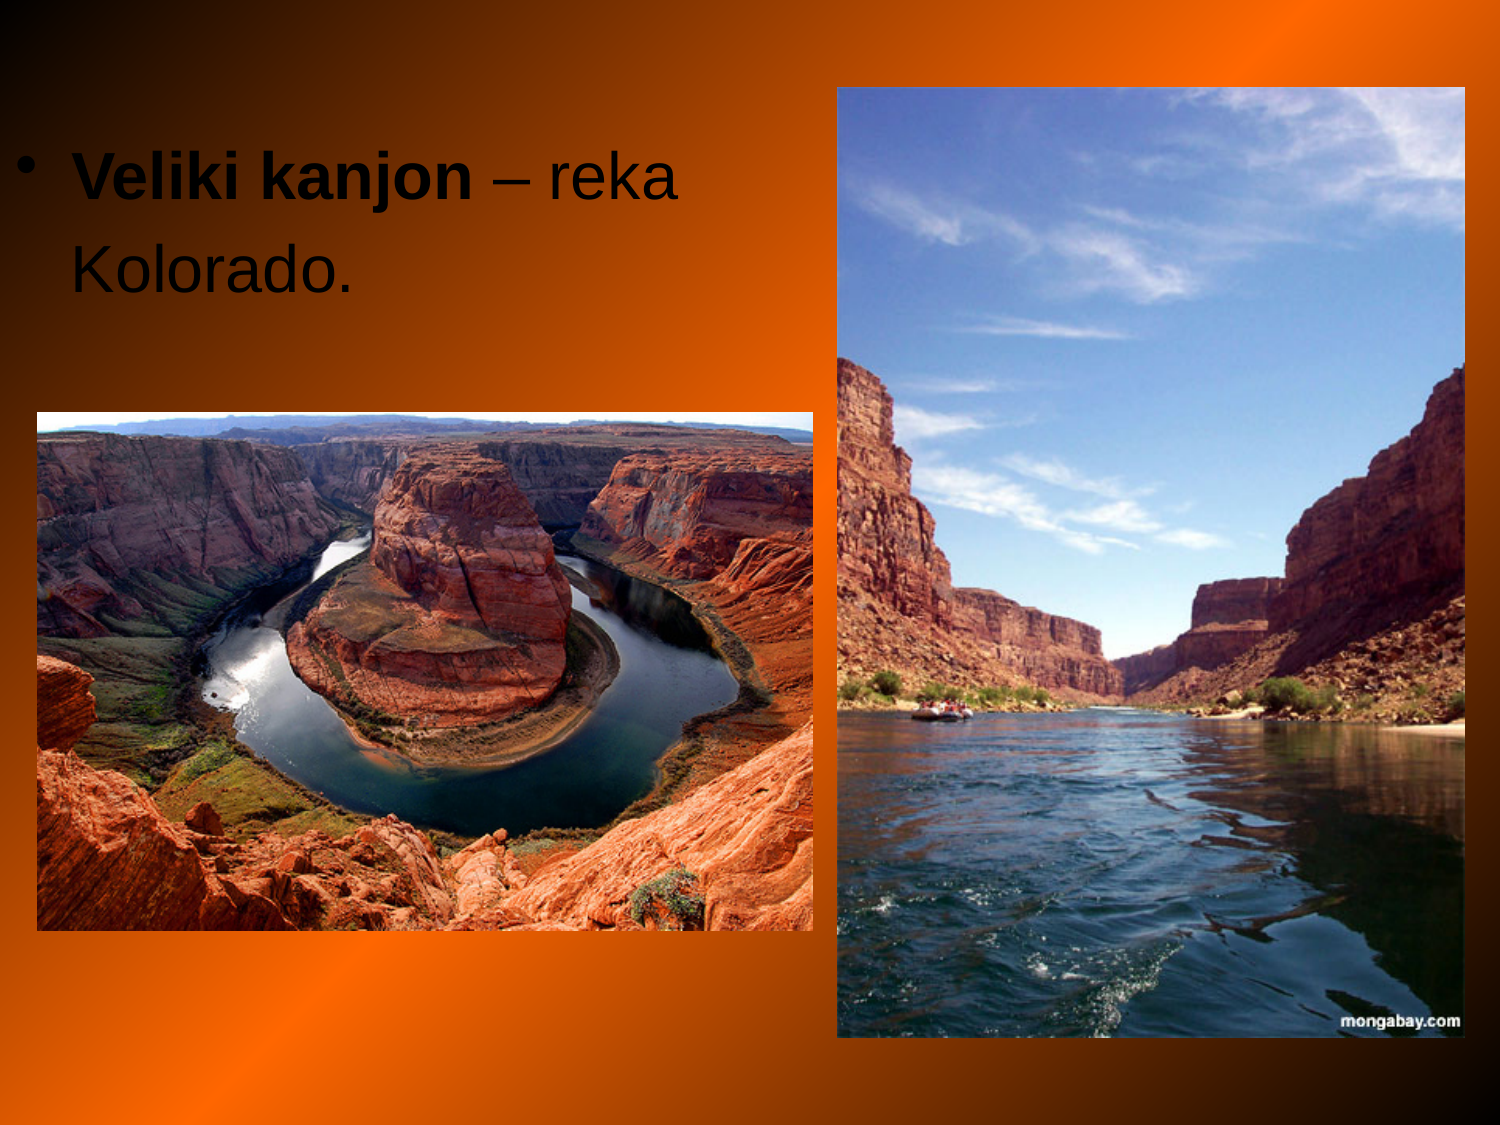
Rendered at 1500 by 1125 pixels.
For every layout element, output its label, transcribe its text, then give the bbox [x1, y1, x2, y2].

picture [837, 87, 1465, 1038]
list Veliki kanjon – reka Kolorado. [0, 125, 1350, 868]
picture [37, 412, 813, 931]
